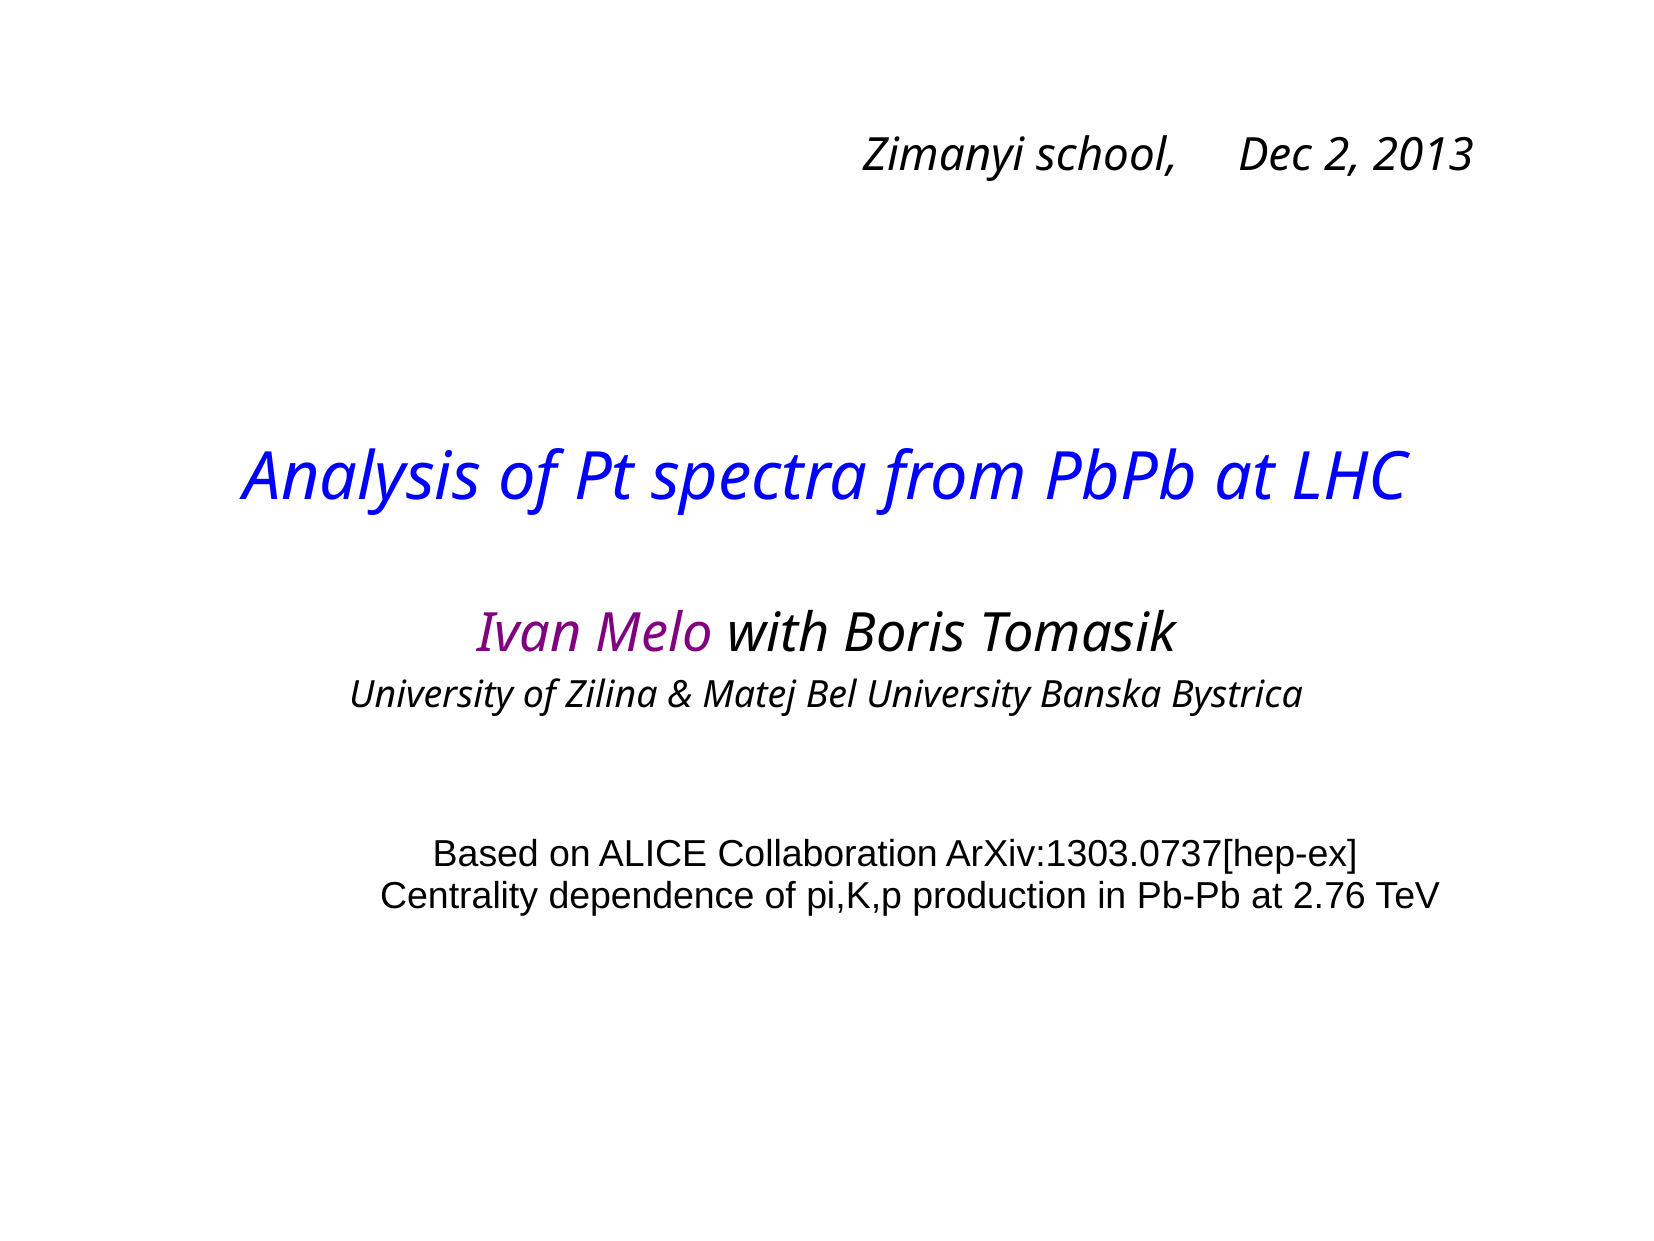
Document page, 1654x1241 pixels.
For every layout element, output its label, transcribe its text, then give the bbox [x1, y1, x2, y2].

title Zimanyi school, Dec 2, 2013 [82, 49, 1571, 257]
subtitle Analysis of Pt spectra from PbPb at LHC Ivan Melo with Boris Tomasik University of Zilina & Matej Bel University Banska Bystrica [82, 290, 1571, 1010]
text_box Based on ALICE Collaboration ArXiv:1303.0737[hep-ex] Centrality dependence of pi,K,p production in Pb-Pb at 2.76 TeV [365, 825, 1456, 966]
